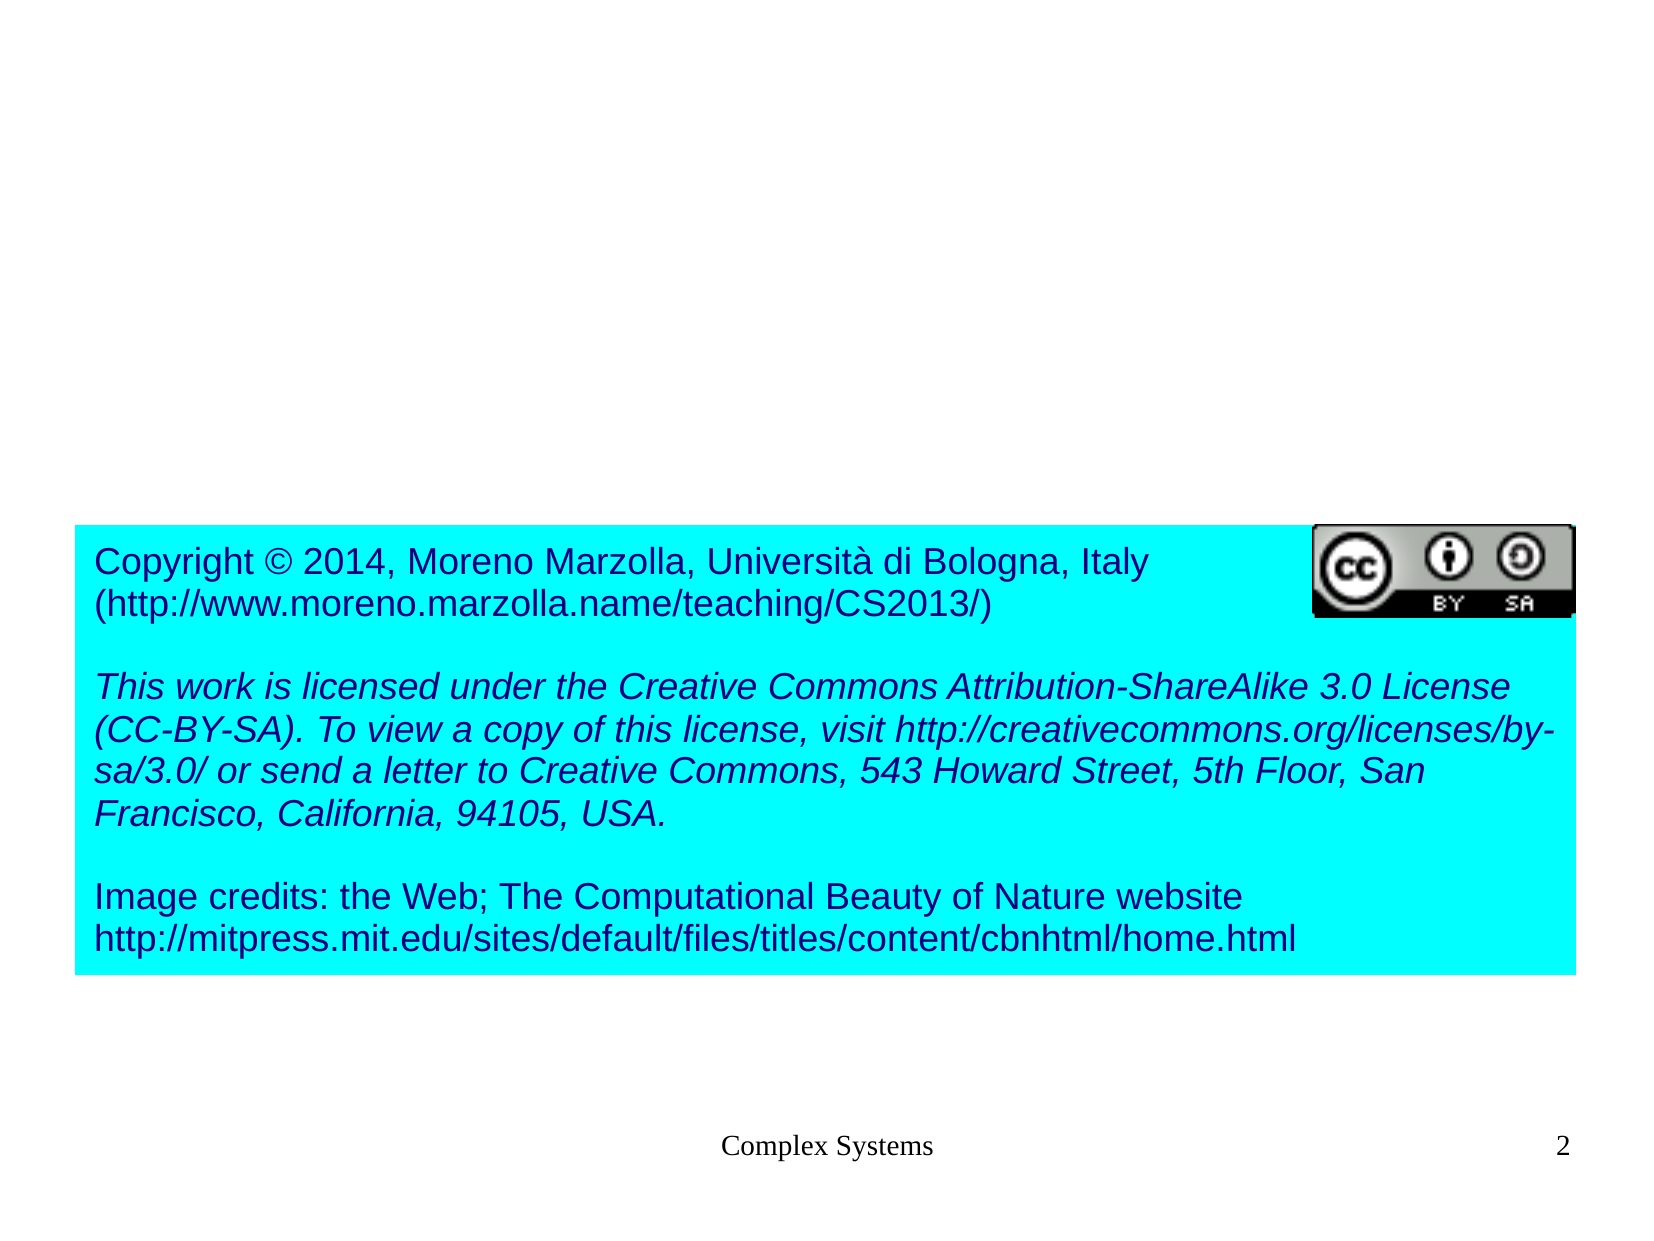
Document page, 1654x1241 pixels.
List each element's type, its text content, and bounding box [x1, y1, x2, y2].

picture [1312, 524, 1576, 618]
text_box Copyright © 2014, Moreno Marzolla, Università di Bologna, Italy (http://www.moreno.marzolla.name/teaching/CS2013/) This work is licensed under the Creative Commons Attribution-ShareAlike 3.0 License (CC-BY-SA). To view a copy of this license, visit http://creativecommons.org/licenses/by-sa/3.0/ or send a letter to Creative Commons, 543 Howard Street, 5th Floor, San Francisco, California, 94105, USA. Image credits: the Web; The Computational Beauty of Nature website http://mitpress.mit.edu/sites/default/files/titles/content/cbnhtml/home.html [75, 525, 1576, 975]
